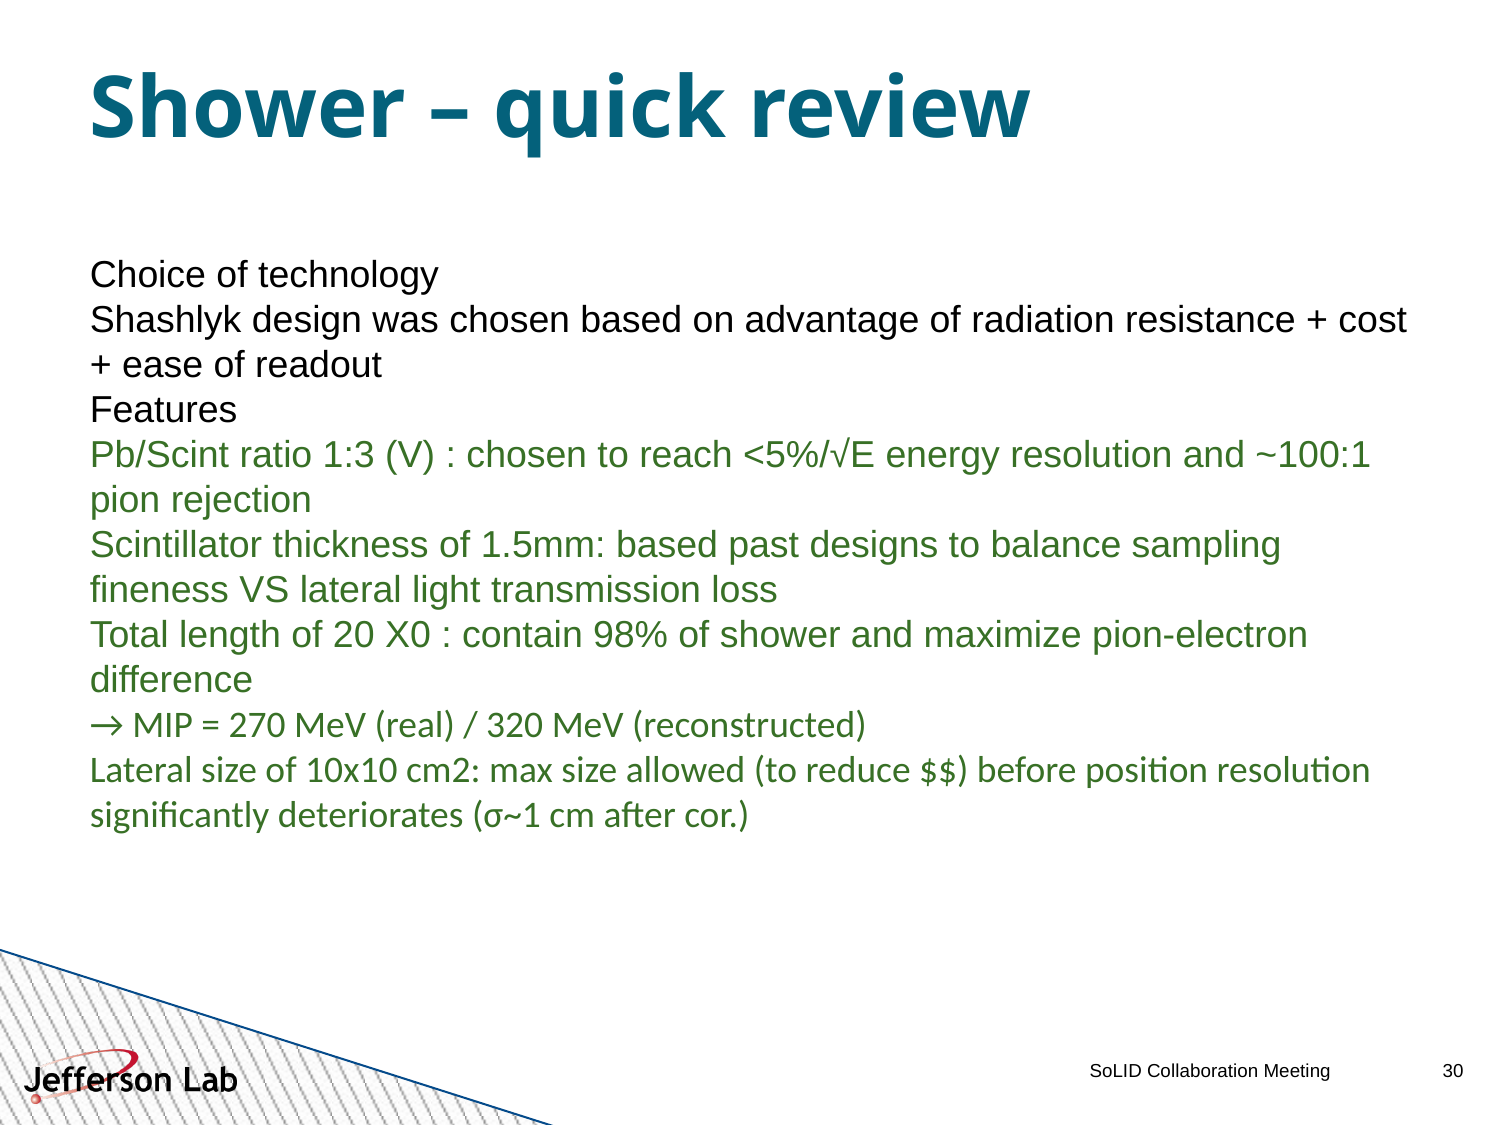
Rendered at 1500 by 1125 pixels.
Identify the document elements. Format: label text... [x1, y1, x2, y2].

text_box Choice of technology Shashlyk design was chosen based on advantage of radiation resistance + cost + ease of readout Features Pb/Scint ratio 1:3 (V) : chosen to reach <5%/√E energy resolution and ~100:1 pion rejection Scintillator thickness of 1.5mm: based past designs to balance sampling fineness VS lateral light transmission loss Total length of 20 X0 : contain 98% of shower and maximize pion-electron difference → MIP = 270 MeV (real) / 320 MeV (reconstructed) Lateral size of 10x10 cm2: max size allowed (to reduce $$) before position resolution significantly deteriorates (σ~1 cm after cor.) [75, 243, 1425, 1125]
text_box <number> [1418, 1051, 1479, 1111]
picture [0, 952, 75, 1125]
text_box Shower – quick review [75, 45, 1425, 233]
text_box SoLID Collaboration Meeting [1074, 1051, 1419, 1112]
